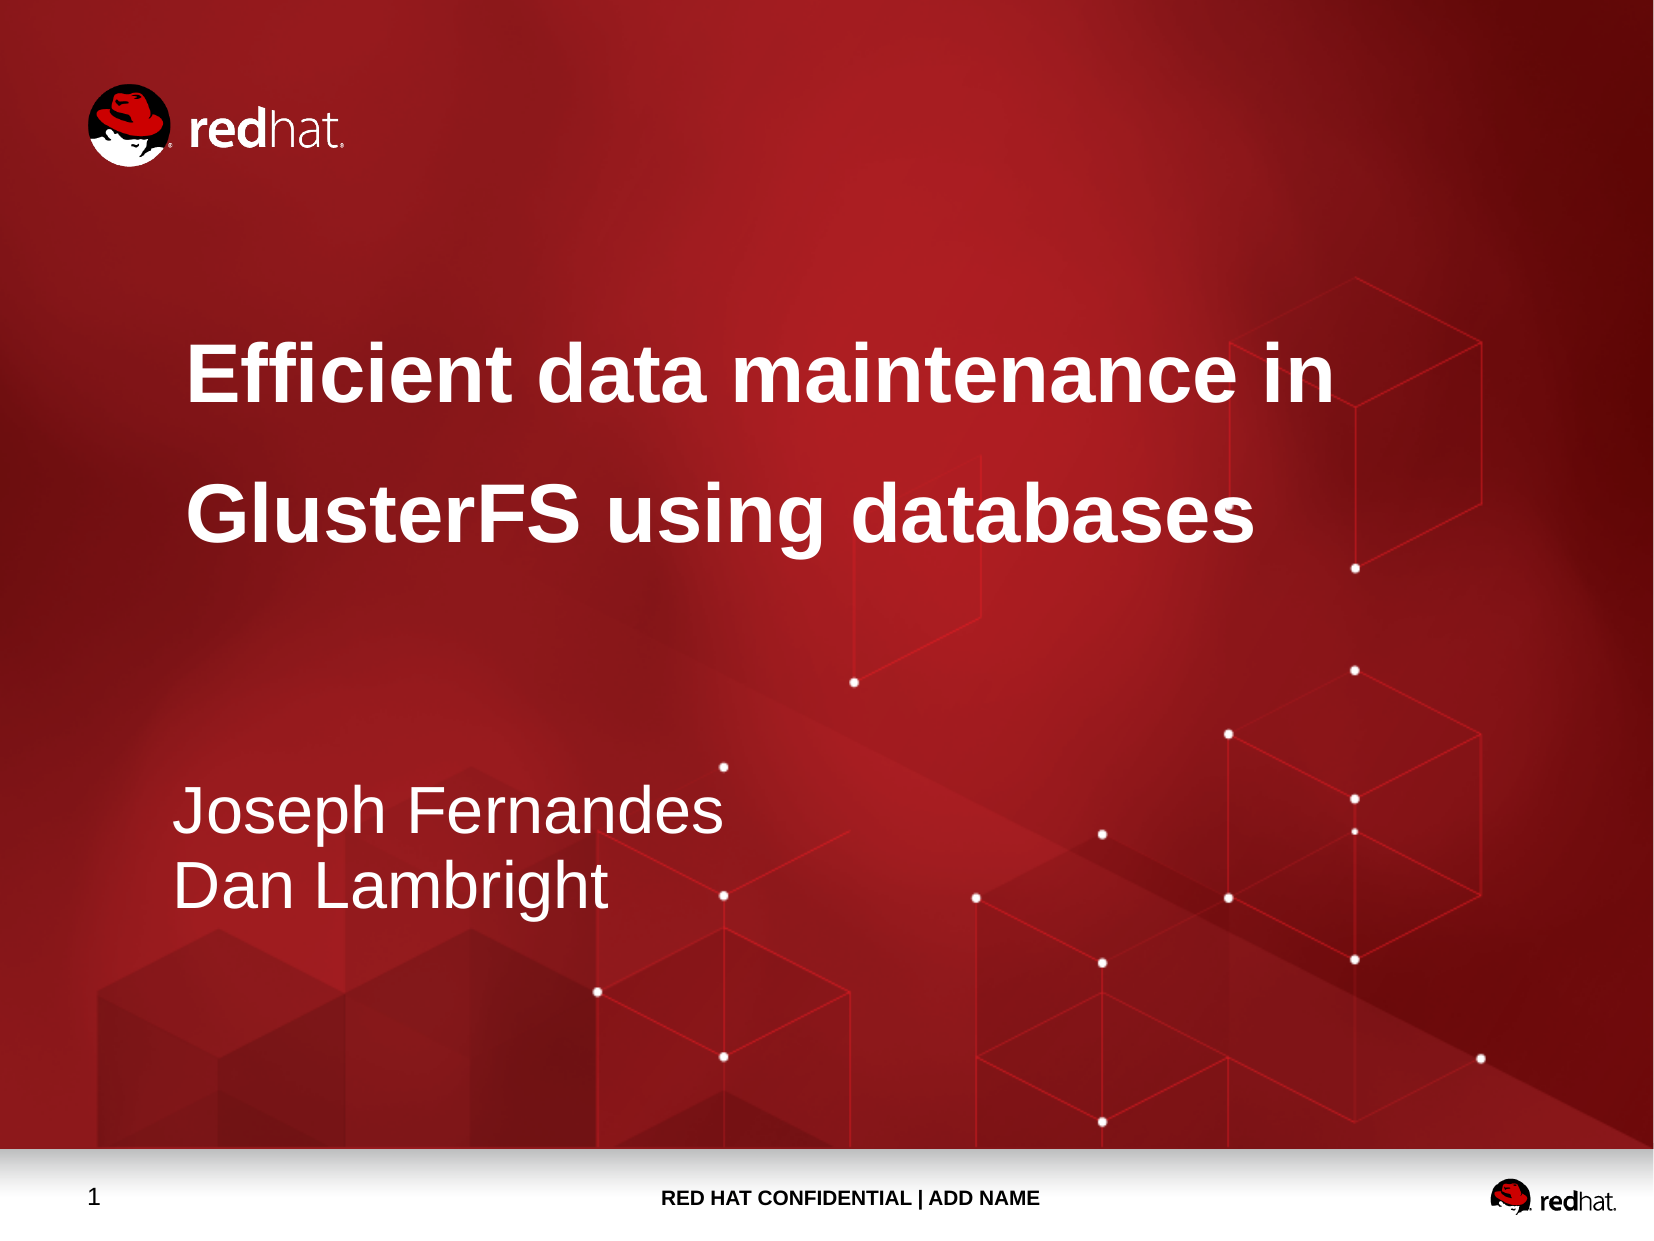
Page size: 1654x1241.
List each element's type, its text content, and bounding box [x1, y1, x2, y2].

picture [0, 0, 1654, 1241]
text_box Joseph Fernandes Dan Lambright [158, 765, 1426, 1070]
text_box Efficient data maintenance in GlusterFS using databases [170, 273, 1408, 634]
